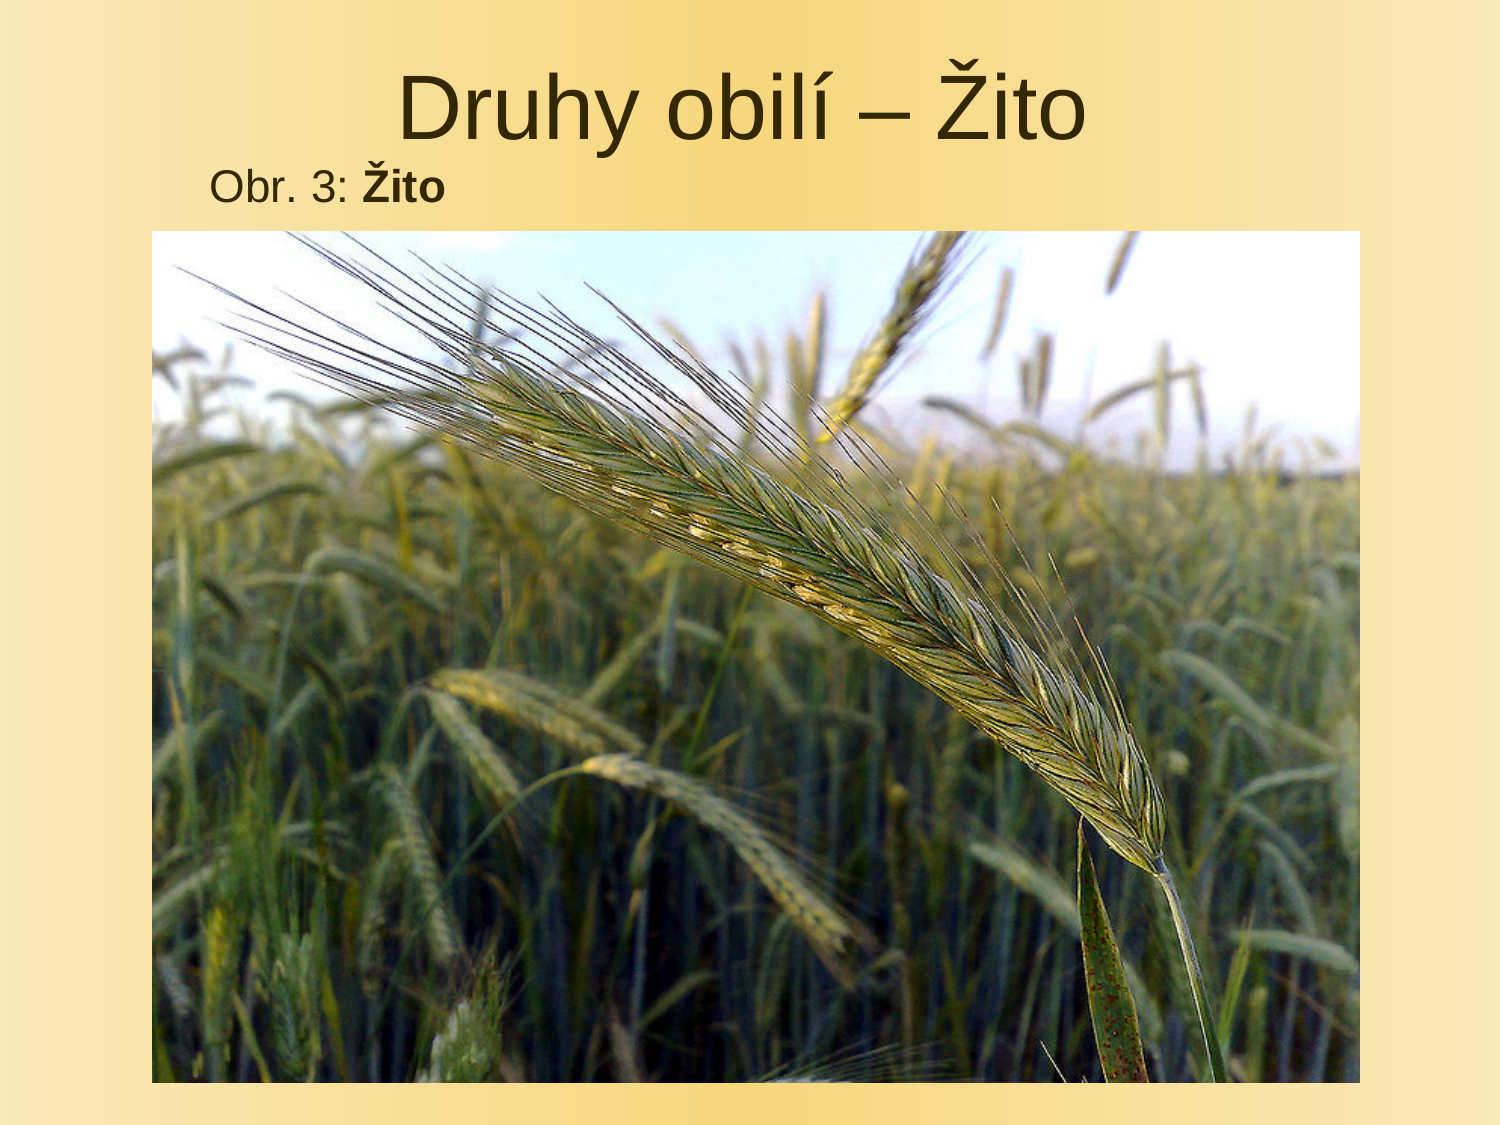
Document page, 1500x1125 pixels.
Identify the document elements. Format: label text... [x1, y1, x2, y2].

picture [152, 231, 1360, 1083]
title Druhy obilí – Žito [105, 35, 1381, 171]
text_box Obr. 3: Žito [194, 148, 1317, 220]
